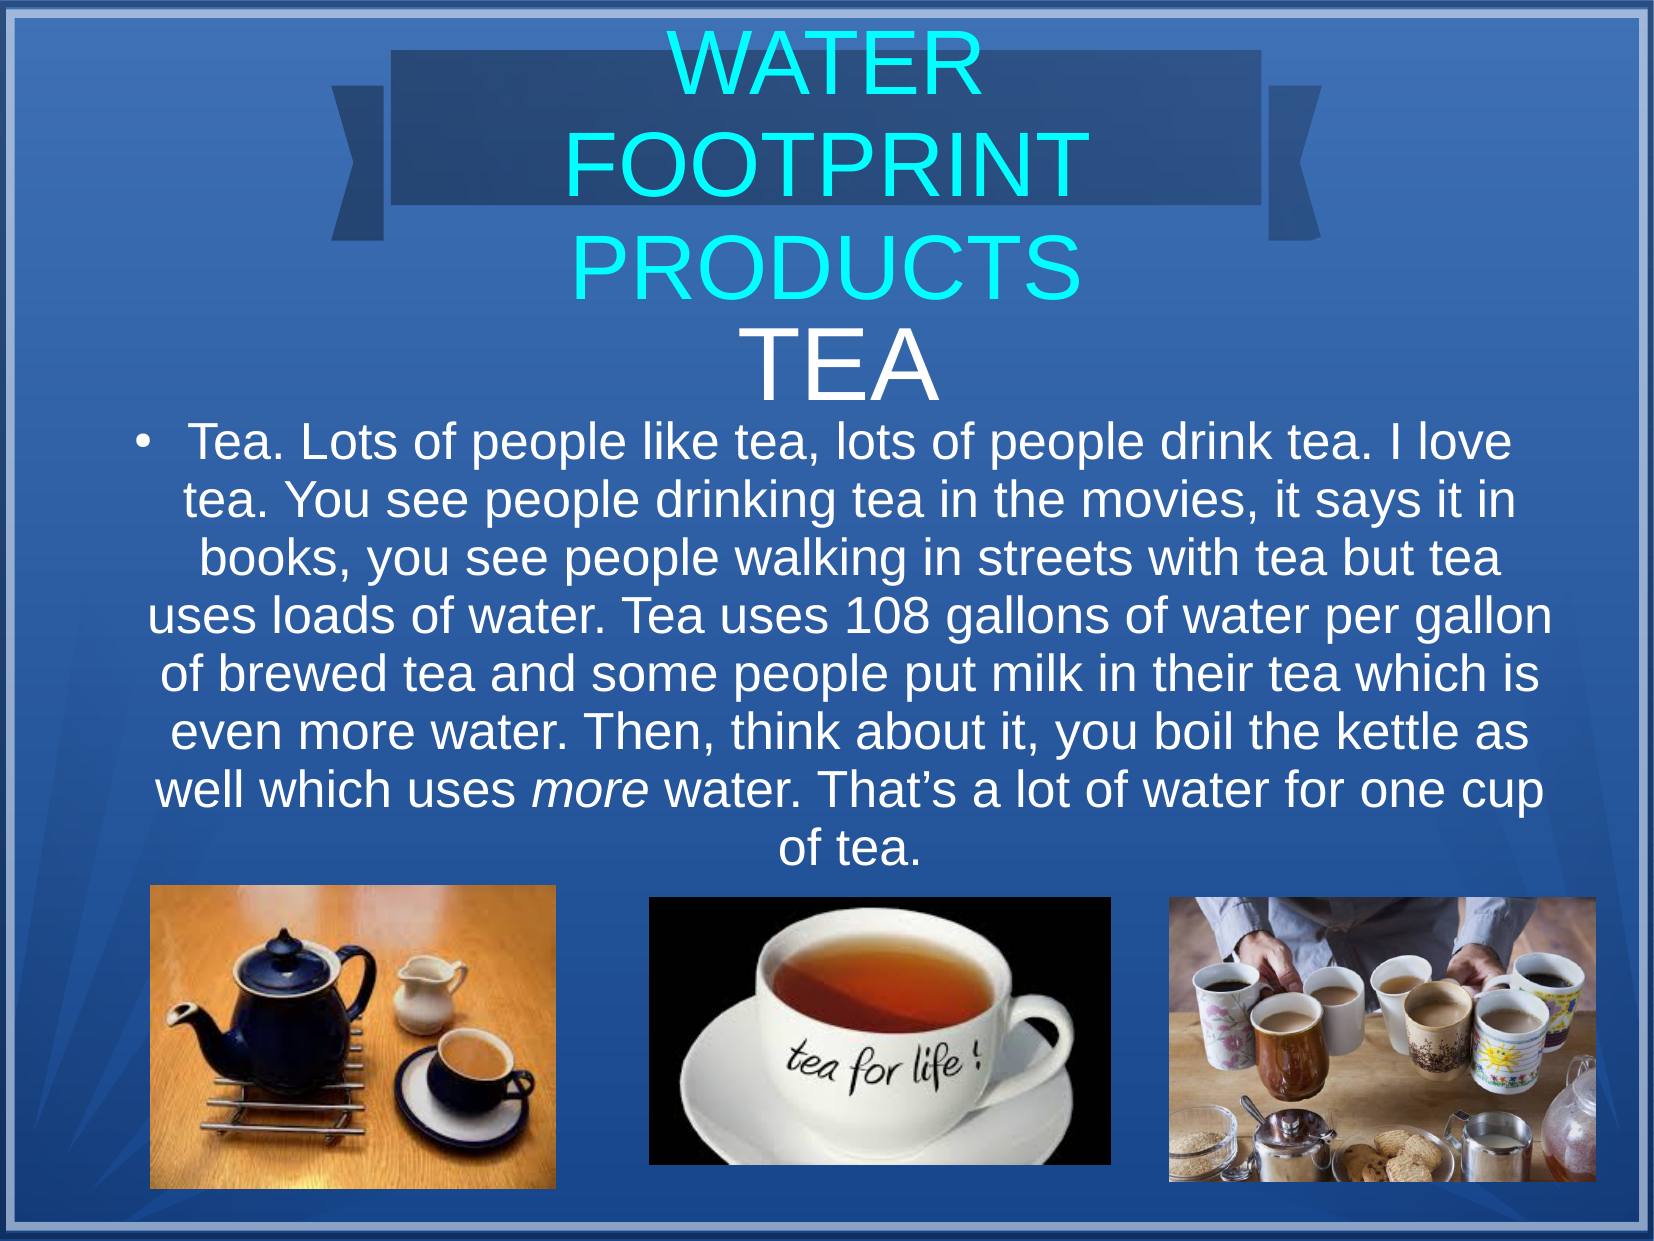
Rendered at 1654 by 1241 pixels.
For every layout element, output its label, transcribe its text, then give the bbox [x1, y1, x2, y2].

list TEA [59, 306, 1548, 650]
list Tea. Lots of people like tea, lots of people drink tea. I love tea. You see people drinking tea in the movies, it says it in books, you see people walking in streets with tea but tea uses loads of water. Tea uses 108 gallons of water per gallon of brewed tea and some people put milk in their tea which is even more water. Then, think about it, you boil the kettle as well which uses more water. That’s a lot of water for one cup of tea. [70, 412, 1559, 756]
title WATER FOOTPRINT PRODUCTS [389, 11, 1264, 306]
picture [649, 897, 1111, 1165]
picture [1169, 897, 1596, 1182]
picture [150, 885, 556, 1189]
